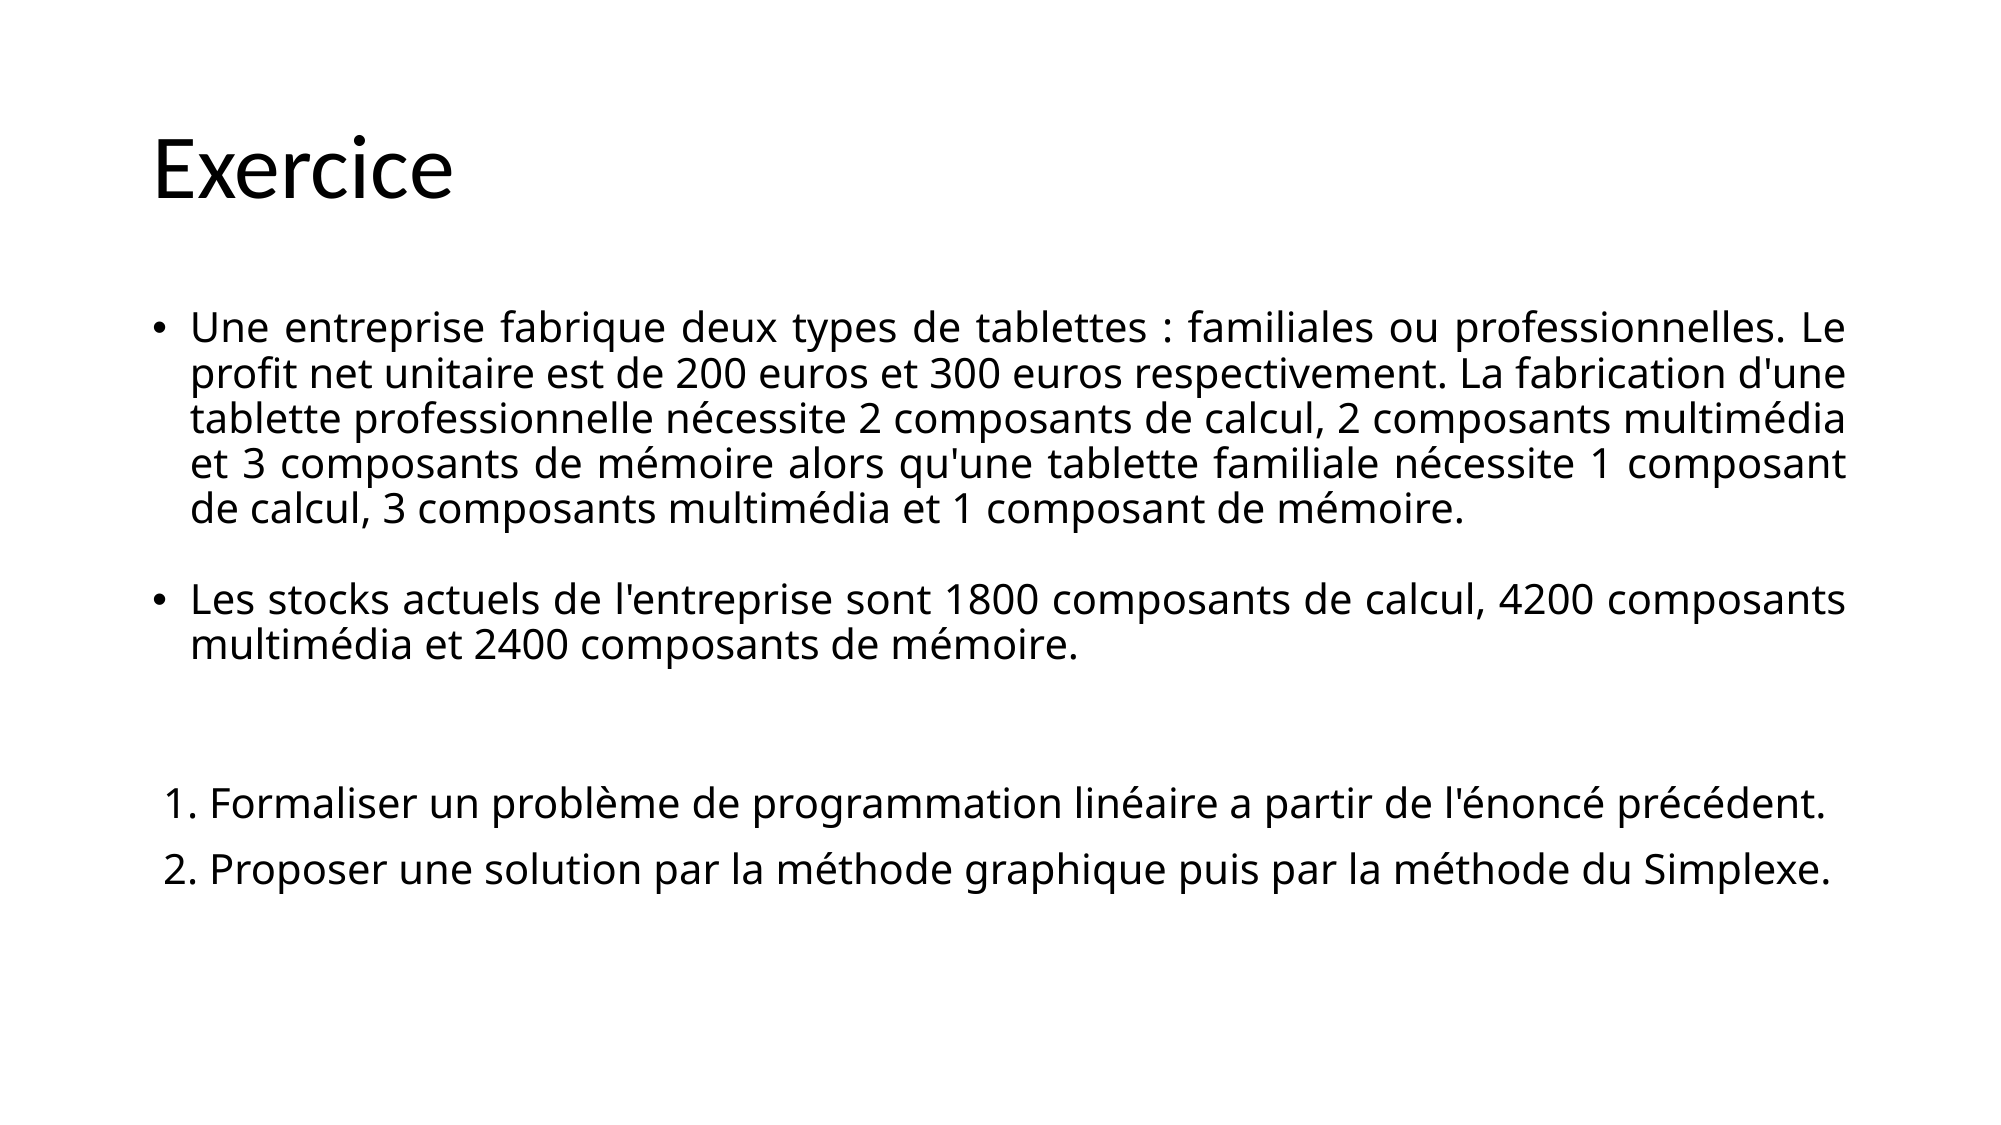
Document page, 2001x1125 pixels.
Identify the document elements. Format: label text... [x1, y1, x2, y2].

list Une entreprise fabrique deux types de tablettes : familiales ou professionnelles. Le profit net unitaire est de 200 euros et 300 euros respectivement. La fabrication d'une tablette professionnelle nécessite 2 composants de calcul, 2 composants multimédia et 3 composants de mémoire alors qu'une tablette familiale nécessite 1 composant de calcul, 3 composants multimédia et 1 composant de mémoire. Les stocks actuels de l'entreprise sont 1800 composants de calcul, 4200 composants multimédia et 2400 composants de mémoire. 1. Formaliser un problème de programmation linéaire a partir de l'énoncé précédent. 2. Proposer une solution par la méthode graphique puis par la méthode du Simplexe. [137, 299, 1863, 1014]
title Exercice [137, 59, 1863, 278]
